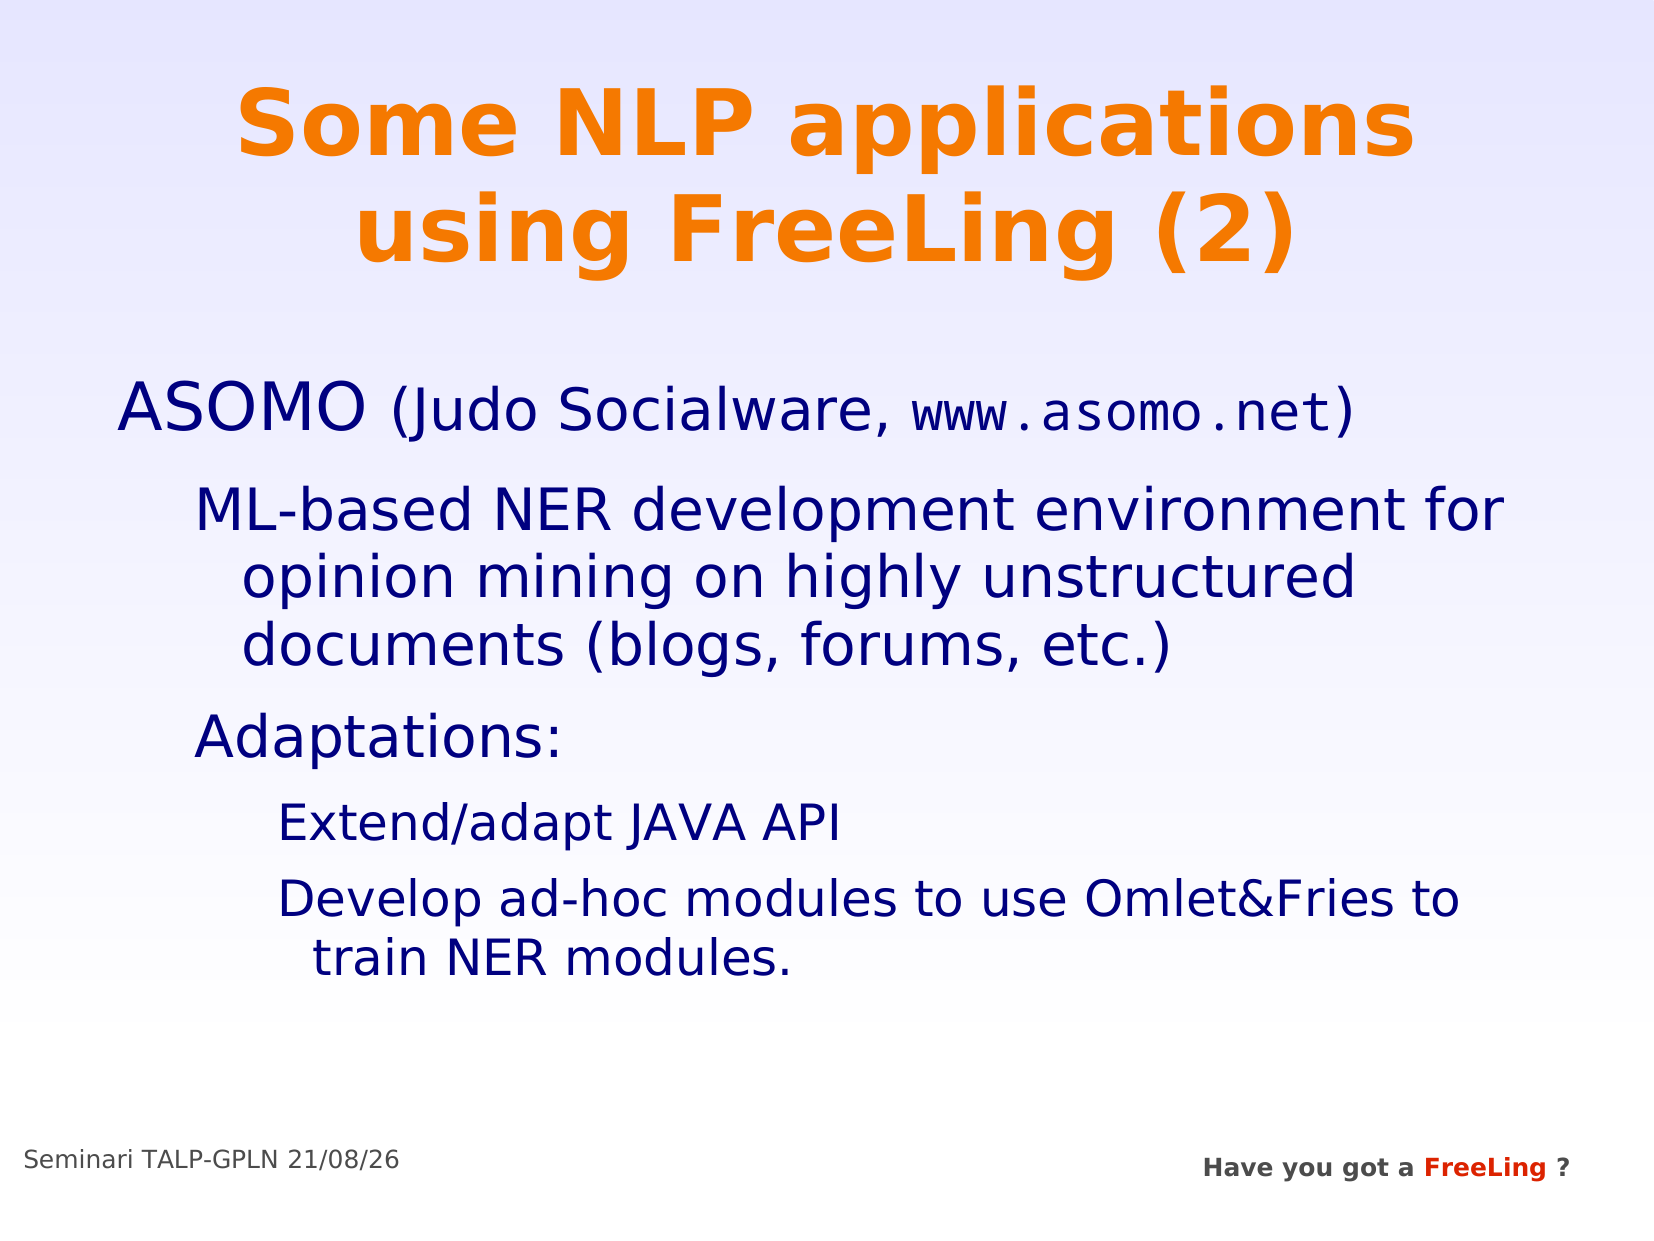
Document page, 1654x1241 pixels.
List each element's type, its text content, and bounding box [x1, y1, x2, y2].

title Some NLP applications using FreeLing (2) [82, 69, 1571, 284]
list ASOMO (Judo Socialware, www.asomo.net) ML-based NER development environment for opinion mining on highly unstructured documents (blogs, forums, etc.) Adaptations: Extend/adapt JAVA API Develop ad-hoc modules to use Omlet&Fries to train NER modules. [100, 368, 1575, 1080]
